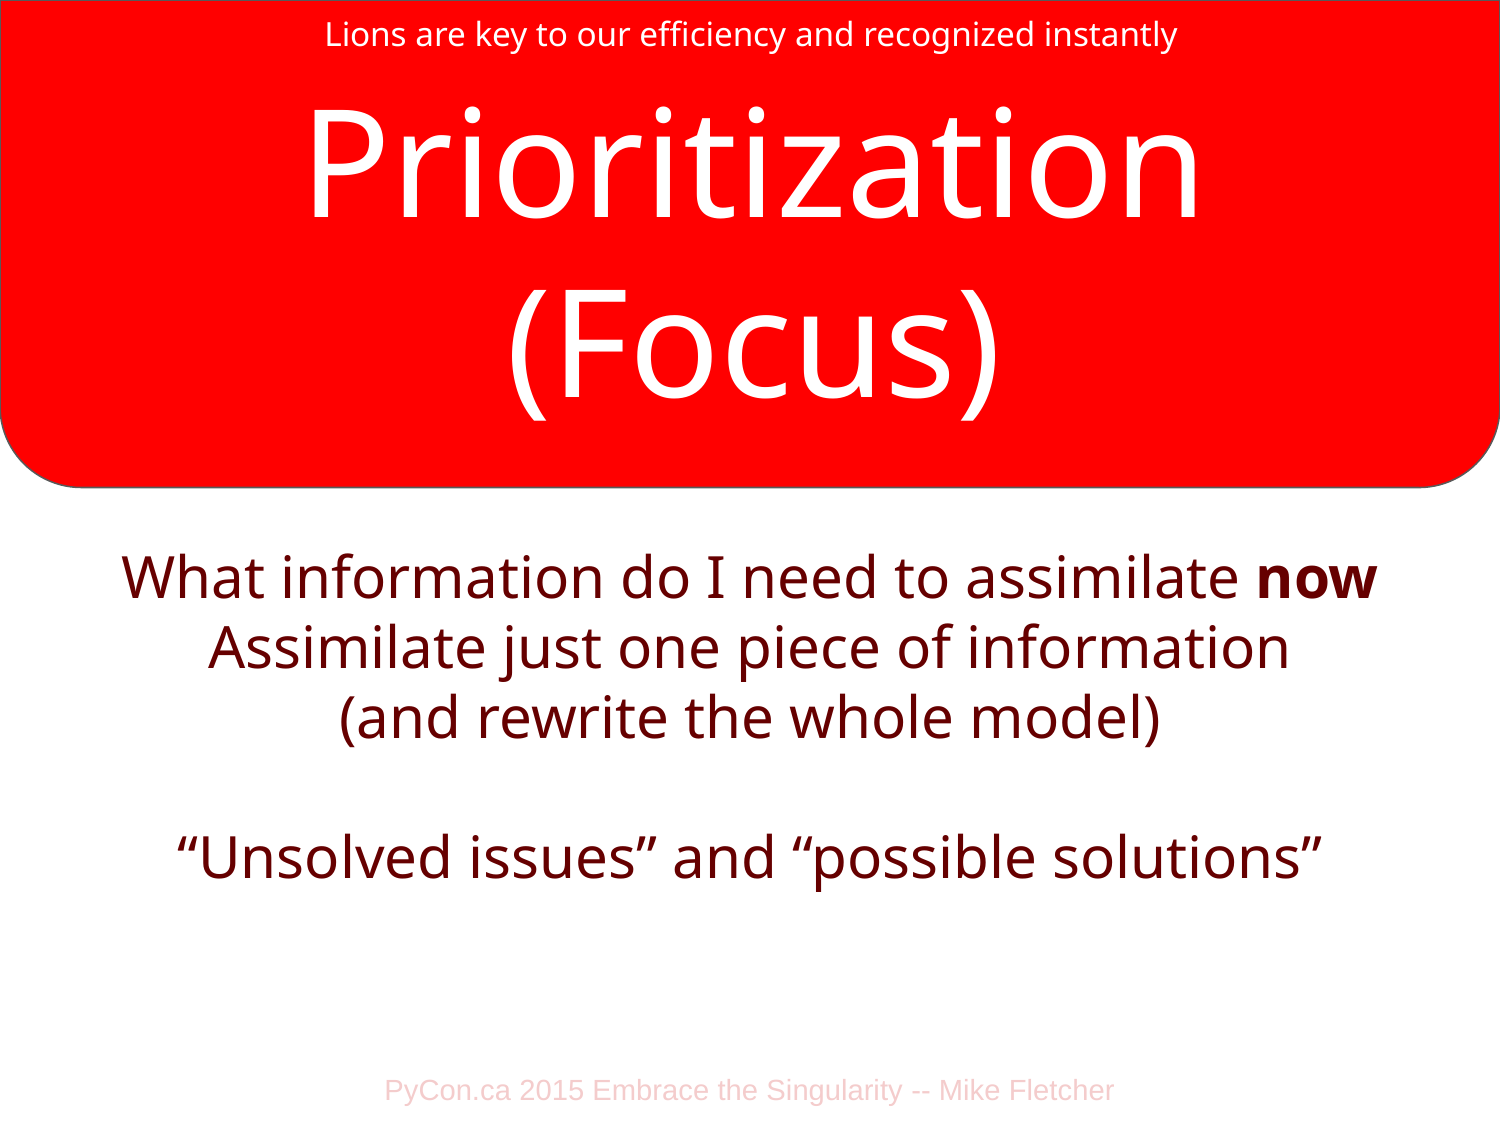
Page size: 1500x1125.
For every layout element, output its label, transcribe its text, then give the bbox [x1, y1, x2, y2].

subtitle Lions are key to our efficiency and recognized instantly [1, 0, 1500, 65]
title Prioritization (Focus) [28, 65, 1480, 488]
subtitle What information do I need to assimilate now Assimilate just one piece of information (and rewrite the whole model) “Unsolved issues” and “possible solutions” [0, 525, 1500, 1107]
